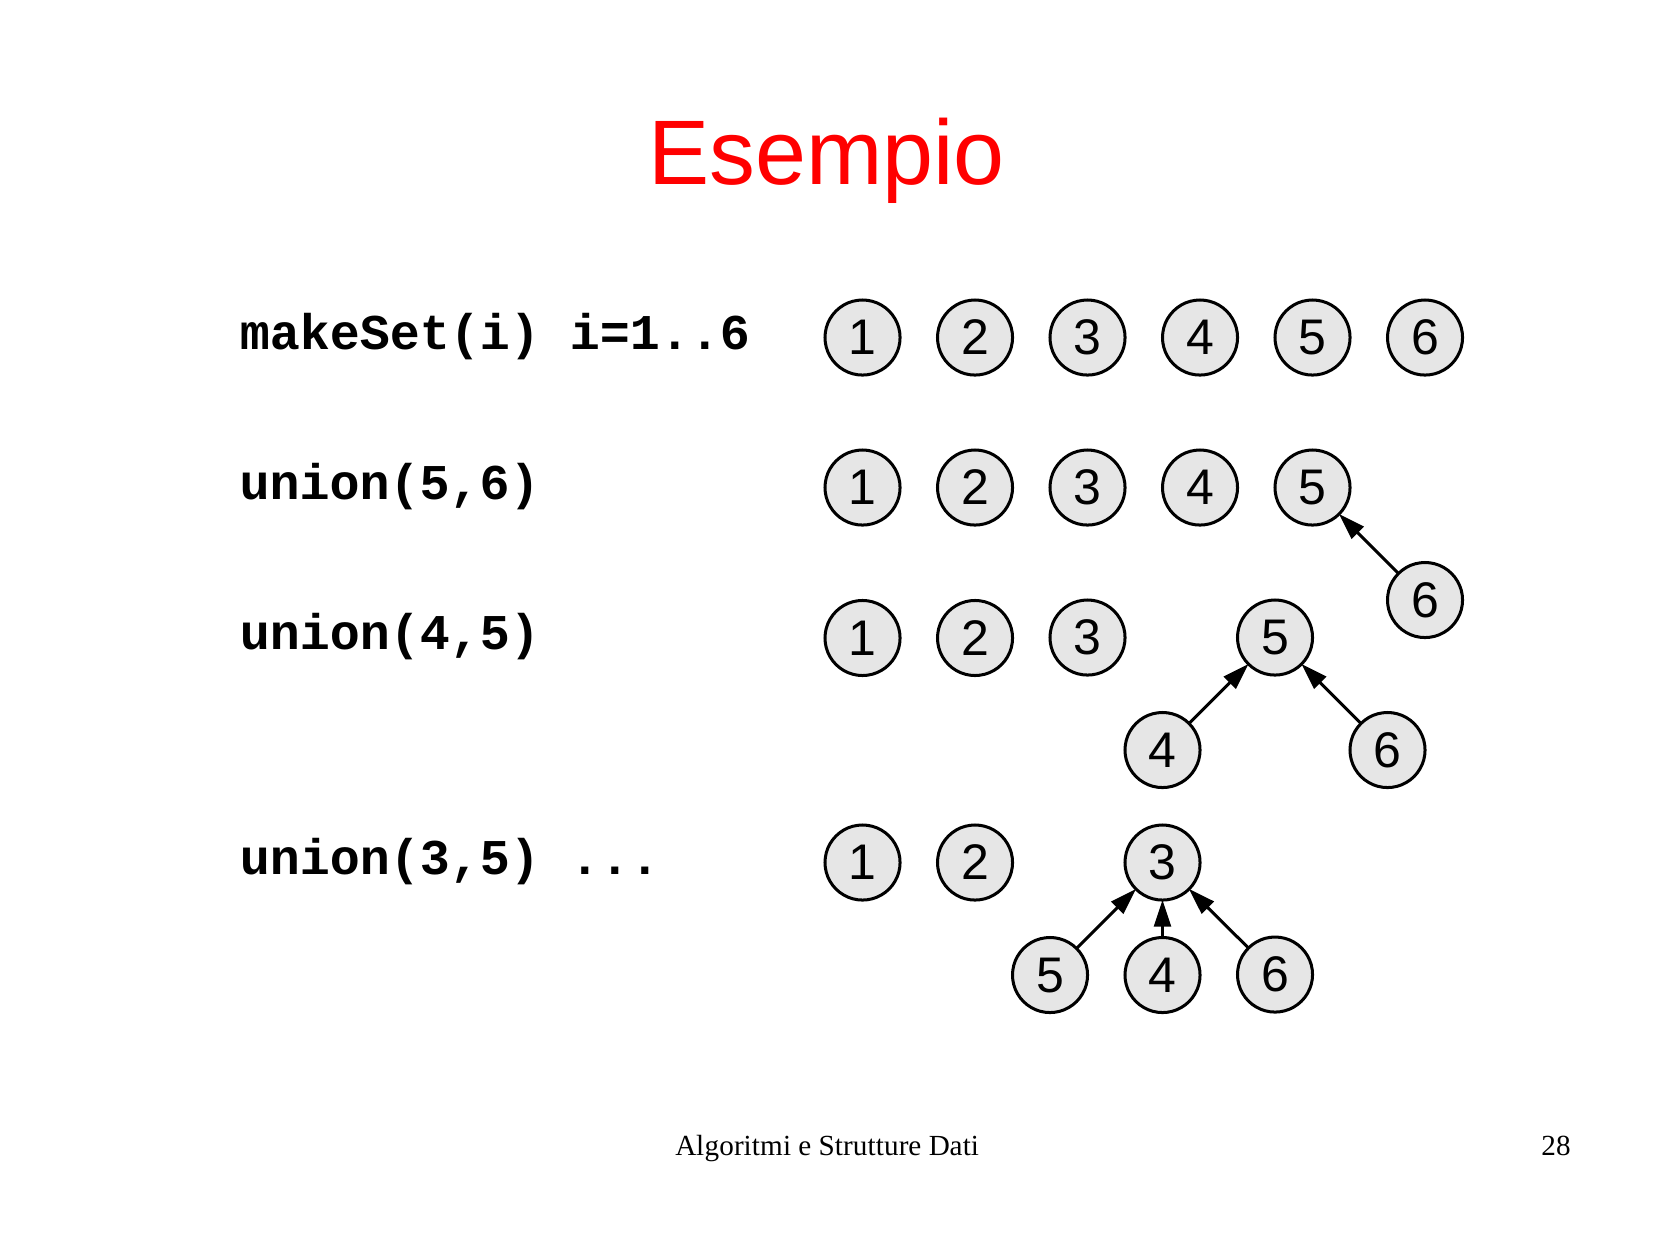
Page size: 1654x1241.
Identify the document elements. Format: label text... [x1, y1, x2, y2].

text_box 5 [1237, 600, 1313, 676]
text_box 3 [1050, 450, 1126, 526]
text_box 6 [1350, 712, 1426, 788]
text_box 2 [937, 600, 1013, 676]
text_box 1 [825, 450, 901, 526]
title Esempio [82, 49, 1571, 257]
text_box 6 [1387, 562, 1463, 638]
text_box 6 [1237, 937, 1313, 1013]
text_box union(5,6) [224, 450, 555, 540]
text_box 2 [937, 825, 1013, 901]
text_box 5 [1012, 937, 1088, 1013]
text_box union(4,5) [225, 600, 555, 690]
text_box 2 [937, 450, 1013, 526]
text_box 2 [937, 300, 1013, 376]
text_box 4 [1125, 937, 1201, 1013]
text_box 3 [1050, 600, 1126, 676]
text_box 4 [1162, 300, 1238, 376]
text_box 1 [825, 600, 901, 676]
text_box 3 [1125, 825, 1201, 901]
text_box 6 [1387, 300, 1463, 376]
text_box 4 [1125, 712, 1201, 788]
text_box 5 [1275, 450, 1351, 526]
text_box 1 [825, 825, 901, 901]
text_box 5 [1275, 300, 1351, 376]
text_box union(3,5) ... [225, 825, 675, 915]
text_box 1 [825, 300, 901, 376]
text_box 4 [1162, 450, 1238, 526]
text_box makeSet(i) i=1..6 [225, 300, 765, 390]
text_box 3 [1050, 300, 1126, 376]
